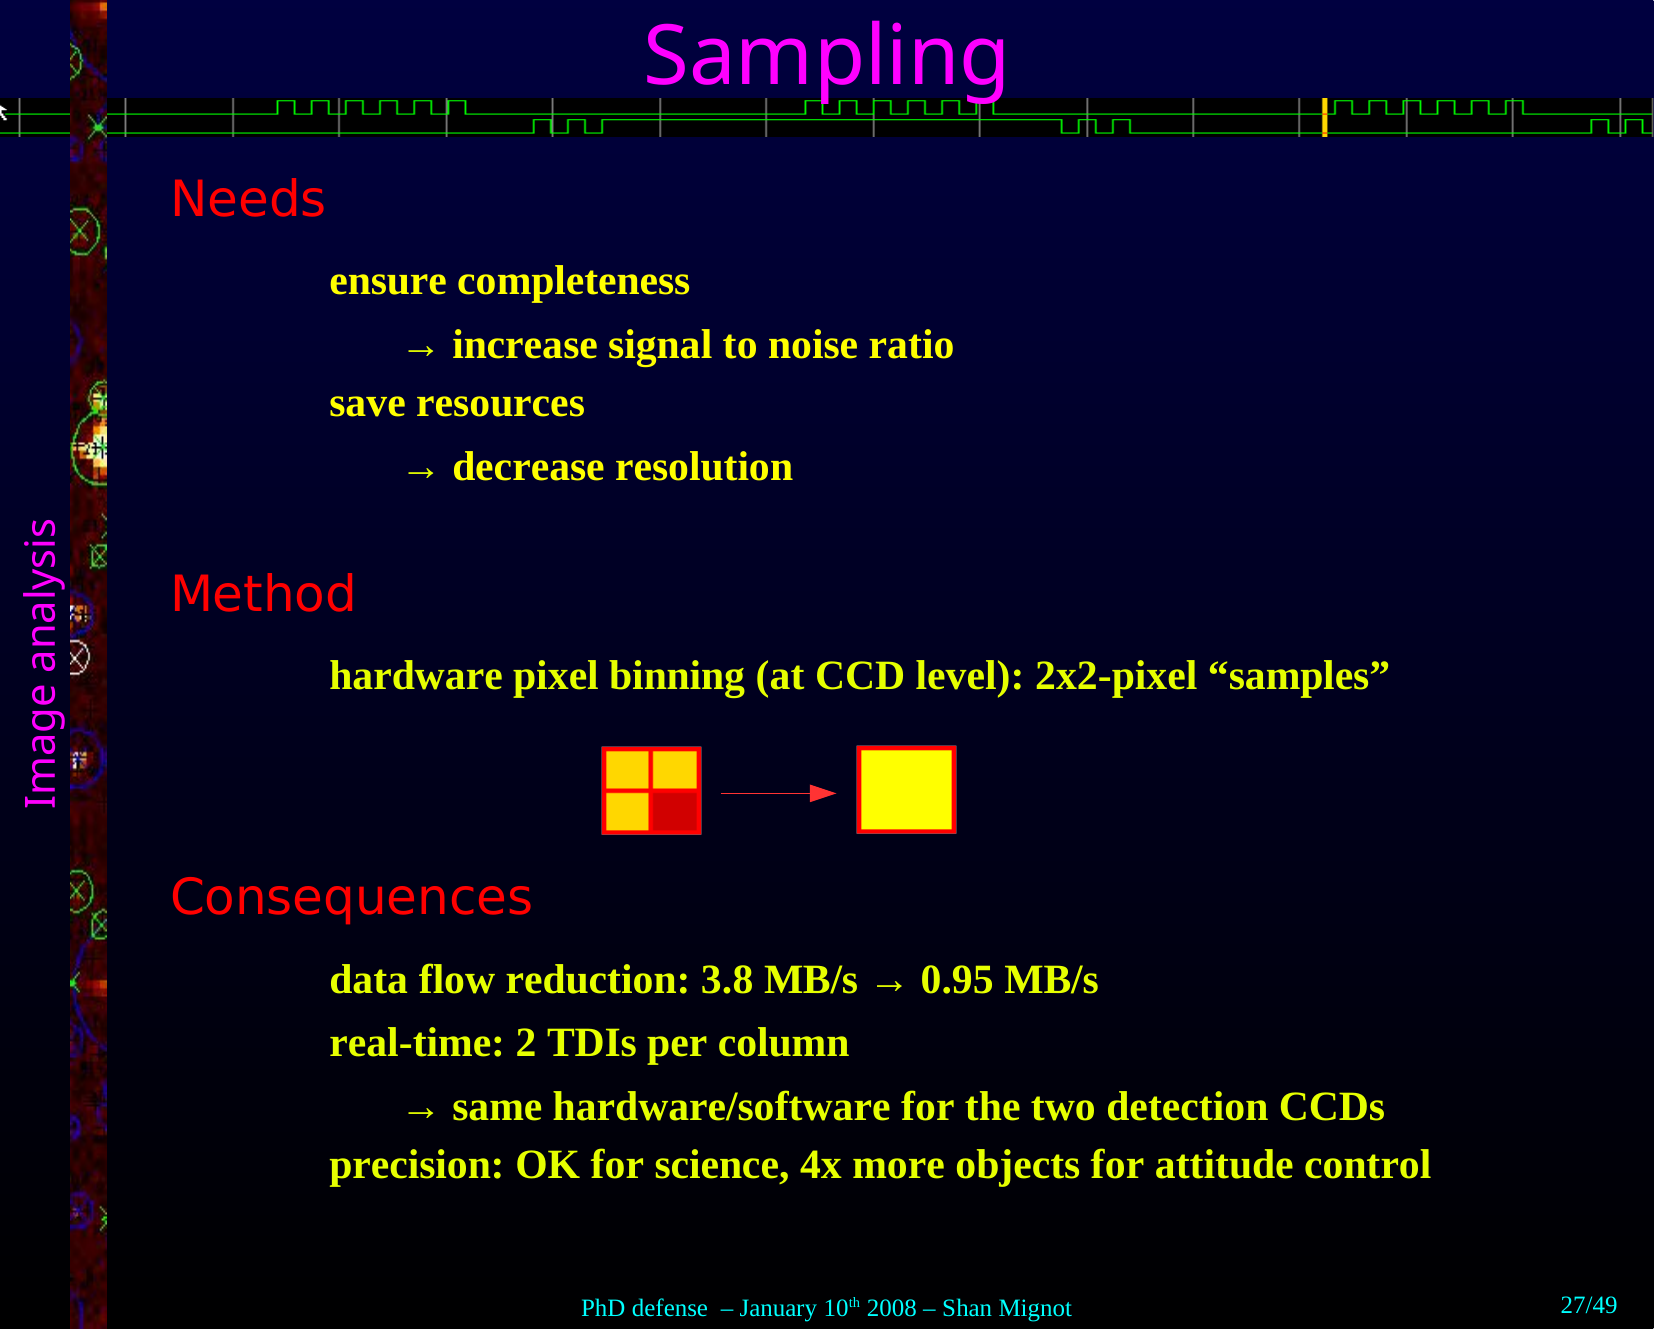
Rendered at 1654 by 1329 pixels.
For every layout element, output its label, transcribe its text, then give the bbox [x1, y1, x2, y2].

title Image analysis [0, 0, 137, 1329]
picture [854, 743, 958, 837]
list Needs ensure completeness → increase signal to noise ratio save resources → decrease resolution Method hardware pixel binning (at CCD level): 2x2-pixel “samples” Consequences data flow reduction: 3.8 MB/s → 0.95 MB/s real-time: 2 TDIs per column → same hardware/software for the two detection CCDs precision: OK for science, 4x more objects for attitude control [152, 169, 1609, 1273]
picture [599, 744, 703, 838]
picture [1534, 98, 1654, 137]
text_box <number>/49 [1521, 1273, 1654, 1329]
title Sampling [137, 0, 1534, 163]
text_box PhD defense – January 10th 2008 – Shan Mignot [75, 1251, 1579, 1329]
